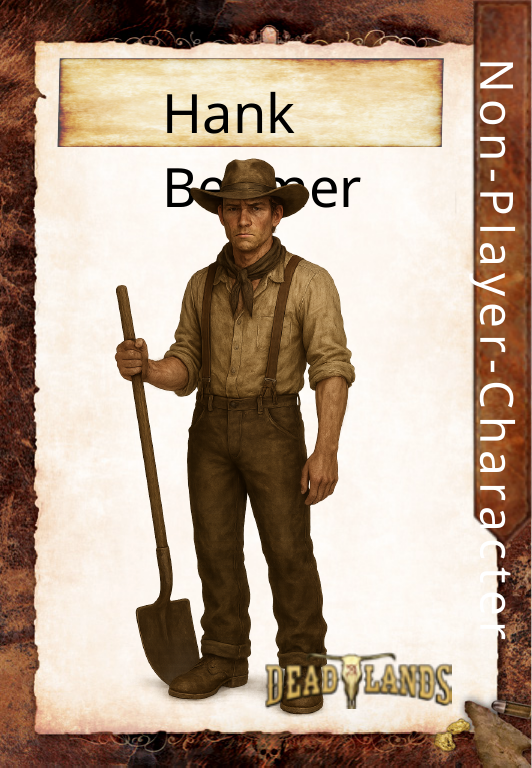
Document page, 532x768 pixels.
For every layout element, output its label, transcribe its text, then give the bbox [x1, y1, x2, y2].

text_box Non-Player-Character [398, 43, 532, 409]
picture [0, 0, 532, 768]
text_box Hank Beamer [147, 68, 398, 147]
